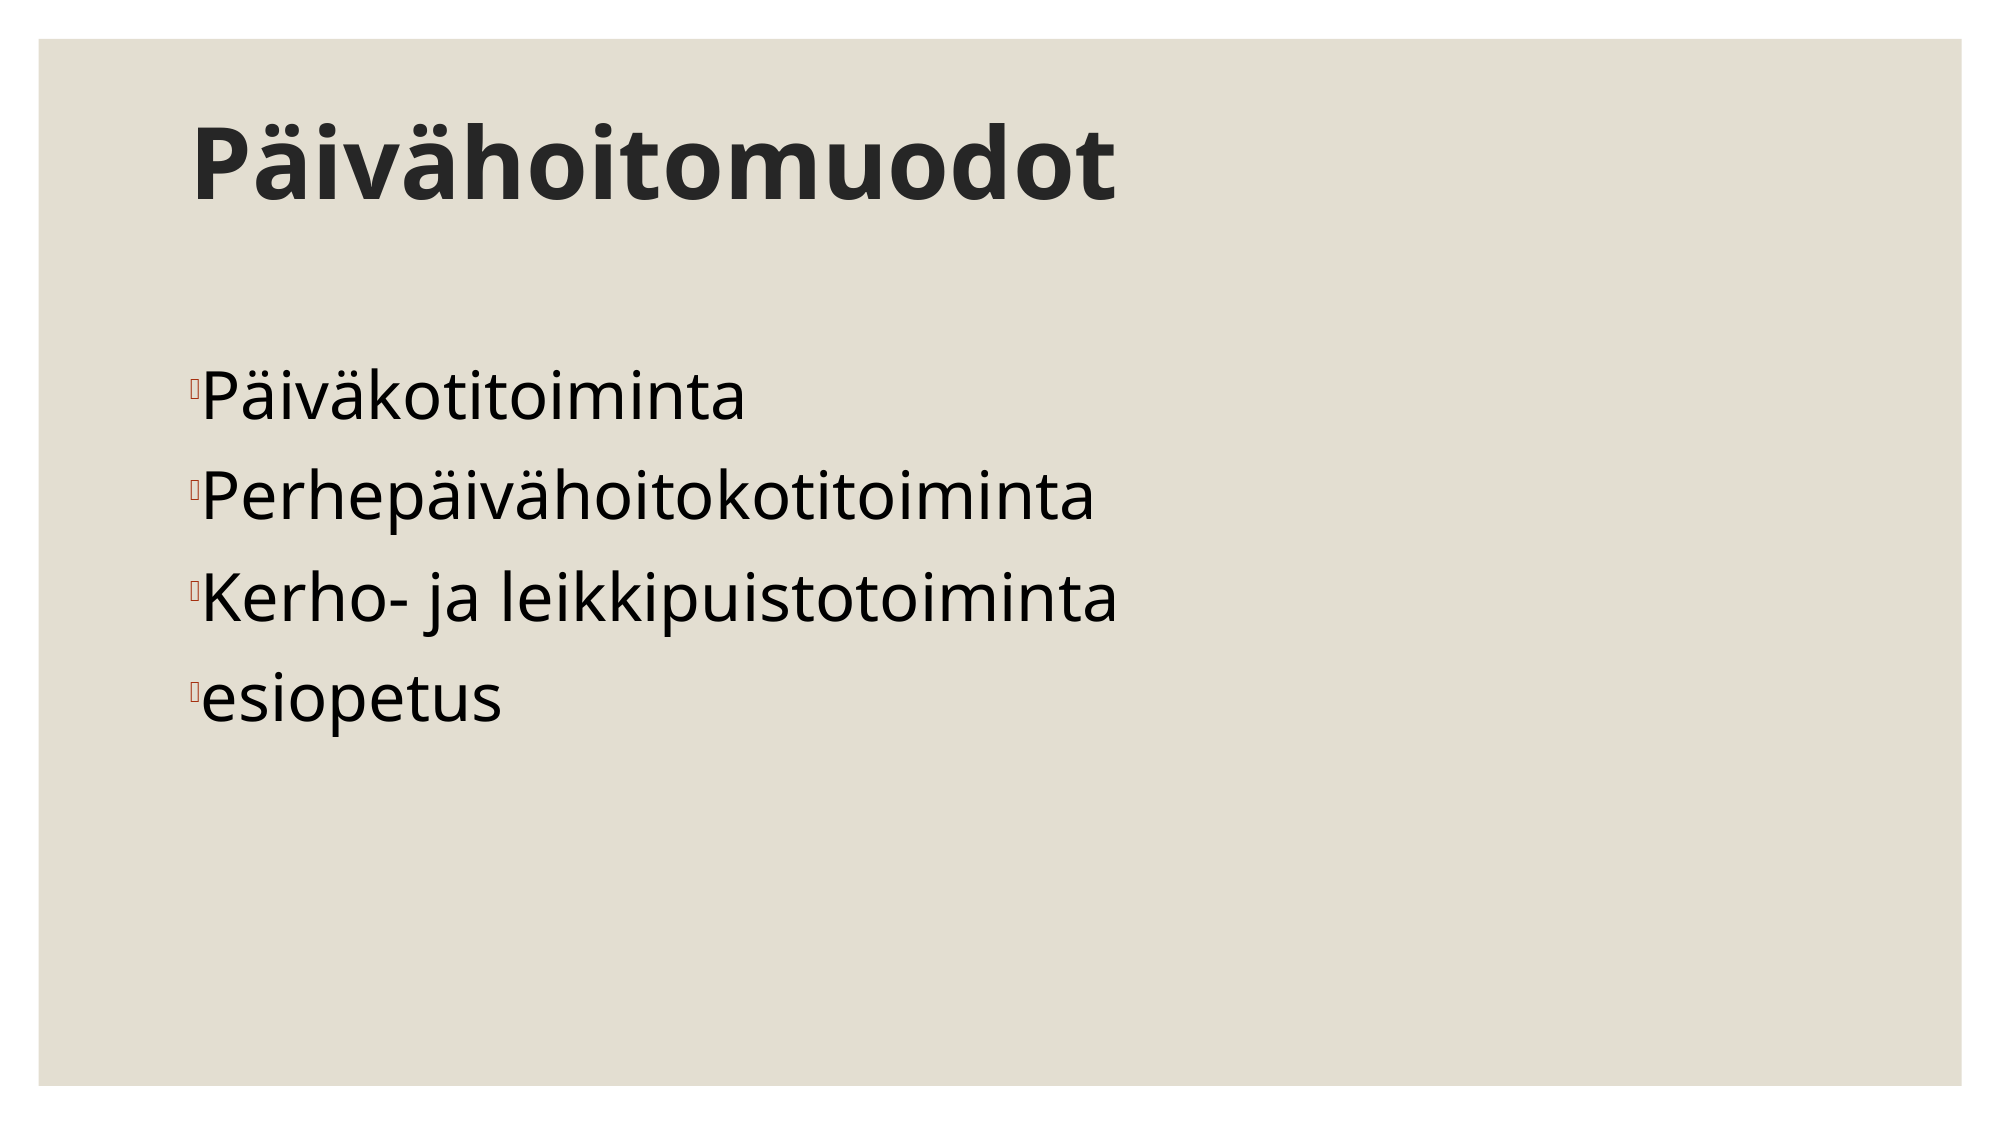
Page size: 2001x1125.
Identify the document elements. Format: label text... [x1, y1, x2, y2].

title Päivähoitomuodot [174, 105, 1825, 331]
list Päiväkotitoiminta Perhepäivähoitokotitoiminta Kerho- ja leikkipuistotoiminta esiopetus [174, 345, 1825, 990]
